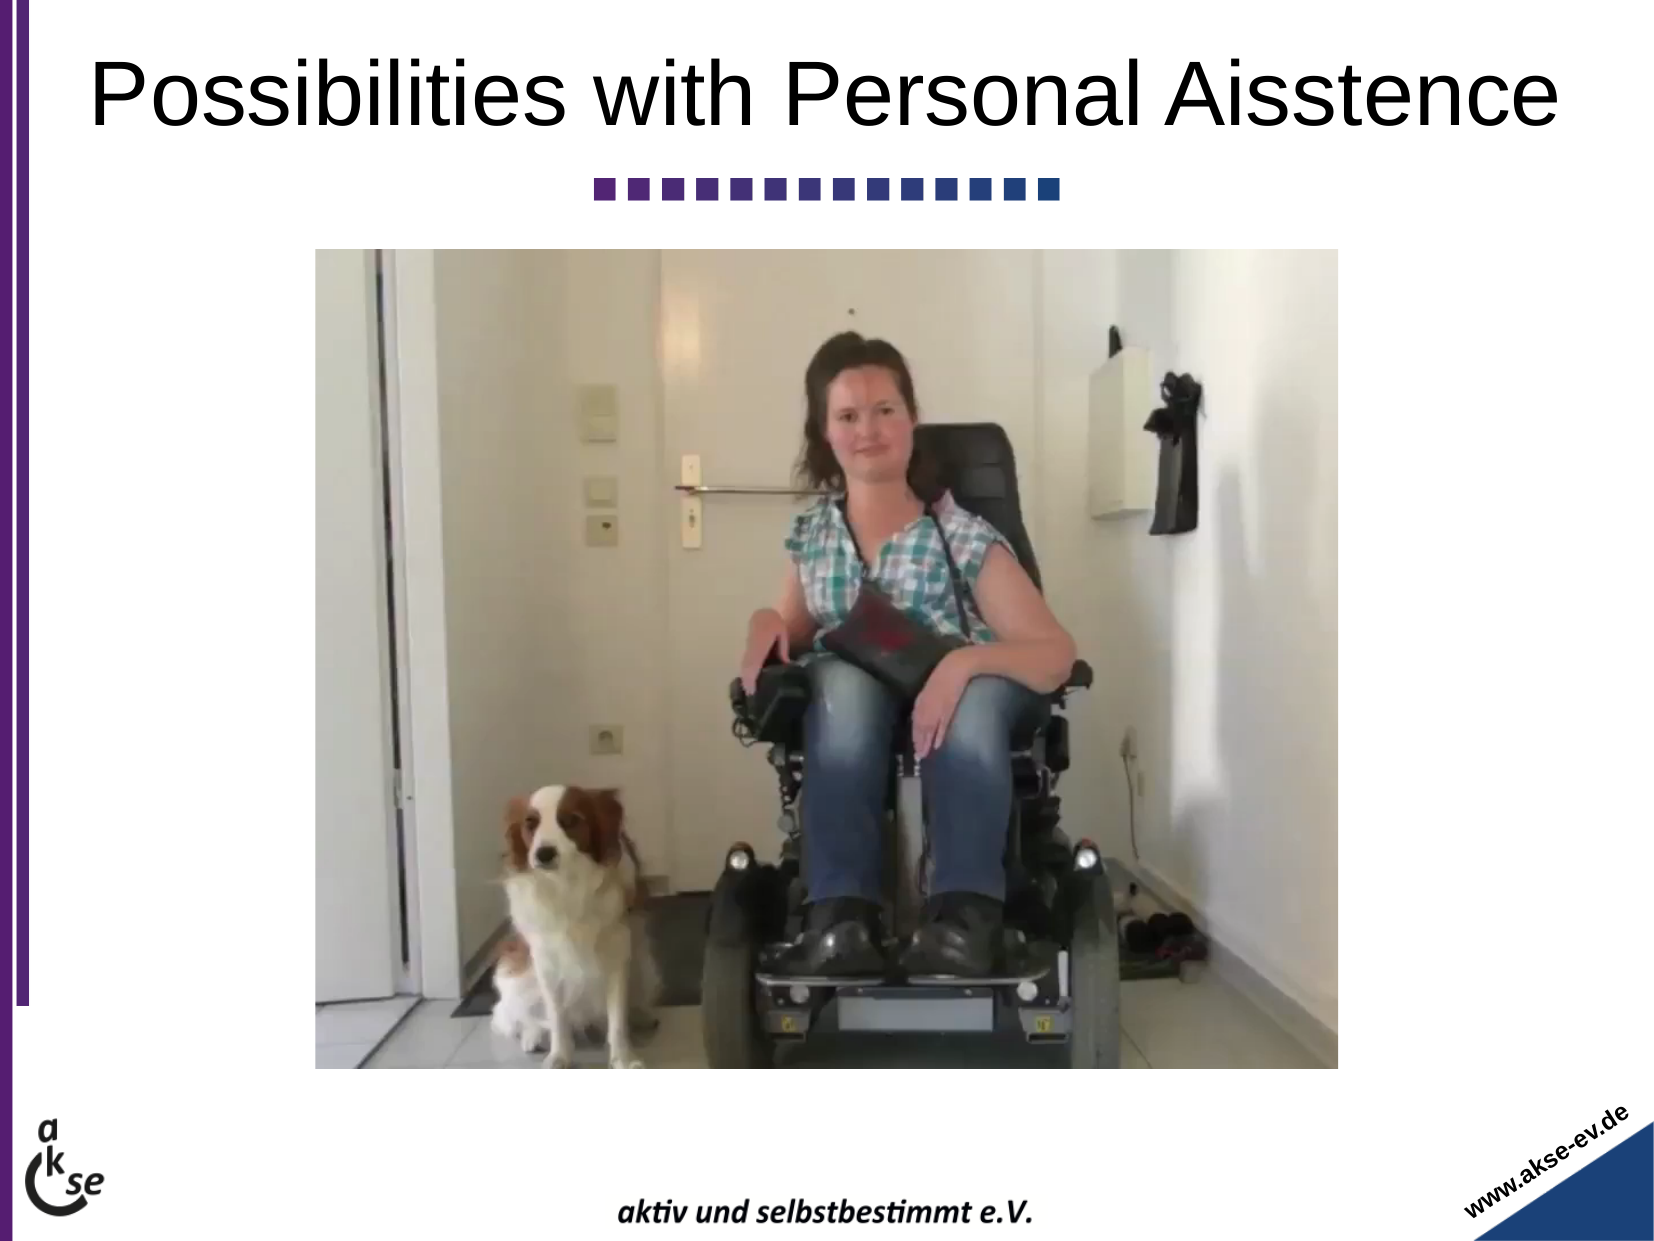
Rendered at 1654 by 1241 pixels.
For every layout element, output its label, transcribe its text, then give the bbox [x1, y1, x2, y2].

title Possibilities with Personal Aisstence [82, 0, 1571, 197]
picture [315, 249, 1339, 1069]
picture [593, 197, 1060, 201]
picture [1605, 1119, 1612, 1127]
picture [0, 0, 154, 1241]
picture [604, 1193, 1049, 1230]
picture [1472, 1119, 1654, 1241]
